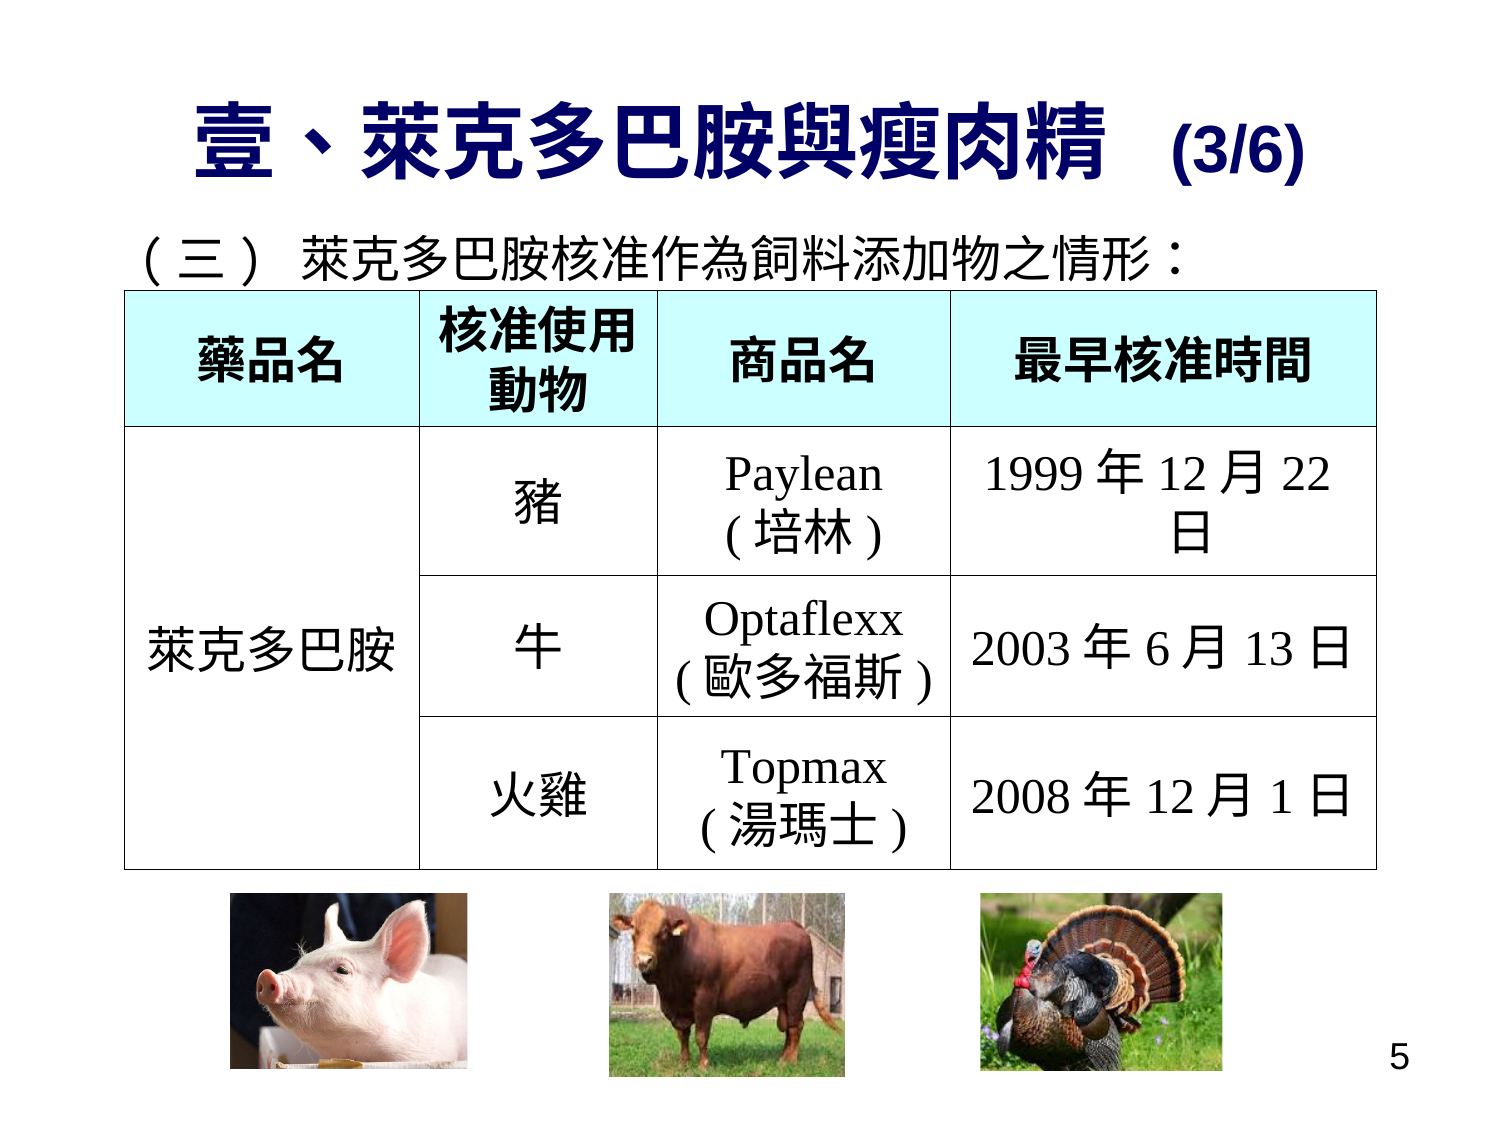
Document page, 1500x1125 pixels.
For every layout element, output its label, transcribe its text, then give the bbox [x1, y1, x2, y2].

title 壹、萊克多巴胺與瘦肉精 (3/6) [75, 45, 1426, 233]
table_cell 1999年12月22日 [951, 427, 1376, 575]
picture [609, 893, 845, 1077]
table_cell 2003年6月13日 [951, 576, 1376, 716]
table_header 藥品名 [125, 291, 419, 426]
list (三) 萊克多巴胺核准作為飼料添加物之情形： [75, 220, 1400, 320]
table_cell 萊克多巴胺 [125, 427, 419, 869]
table_cell 2008年12月1日 [951, 717, 1376, 869]
picture [230, 893, 468, 1069]
table_header 商品名 [658, 291, 950, 426]
picture [980, 893, 1223, 1071]
table_cell Optaflexx (歐多福斯) [658, 576, 950, 716]
table_cell 豬 [420, 427, 657, 575]
table_cell 牛 [420, 576, 657, 716]
table_cell Paylean (培林) [658, 427, 950, 575]
table_header 最早核准時間 [951, 291, 1376, 426]
table_cell 火雞 [420, 717, 657, 869]
table_header 核准使用動物 [420, 291, 657, 426]
table_cell Topmax (湯瑪士) [658, 717, 950, 869]
